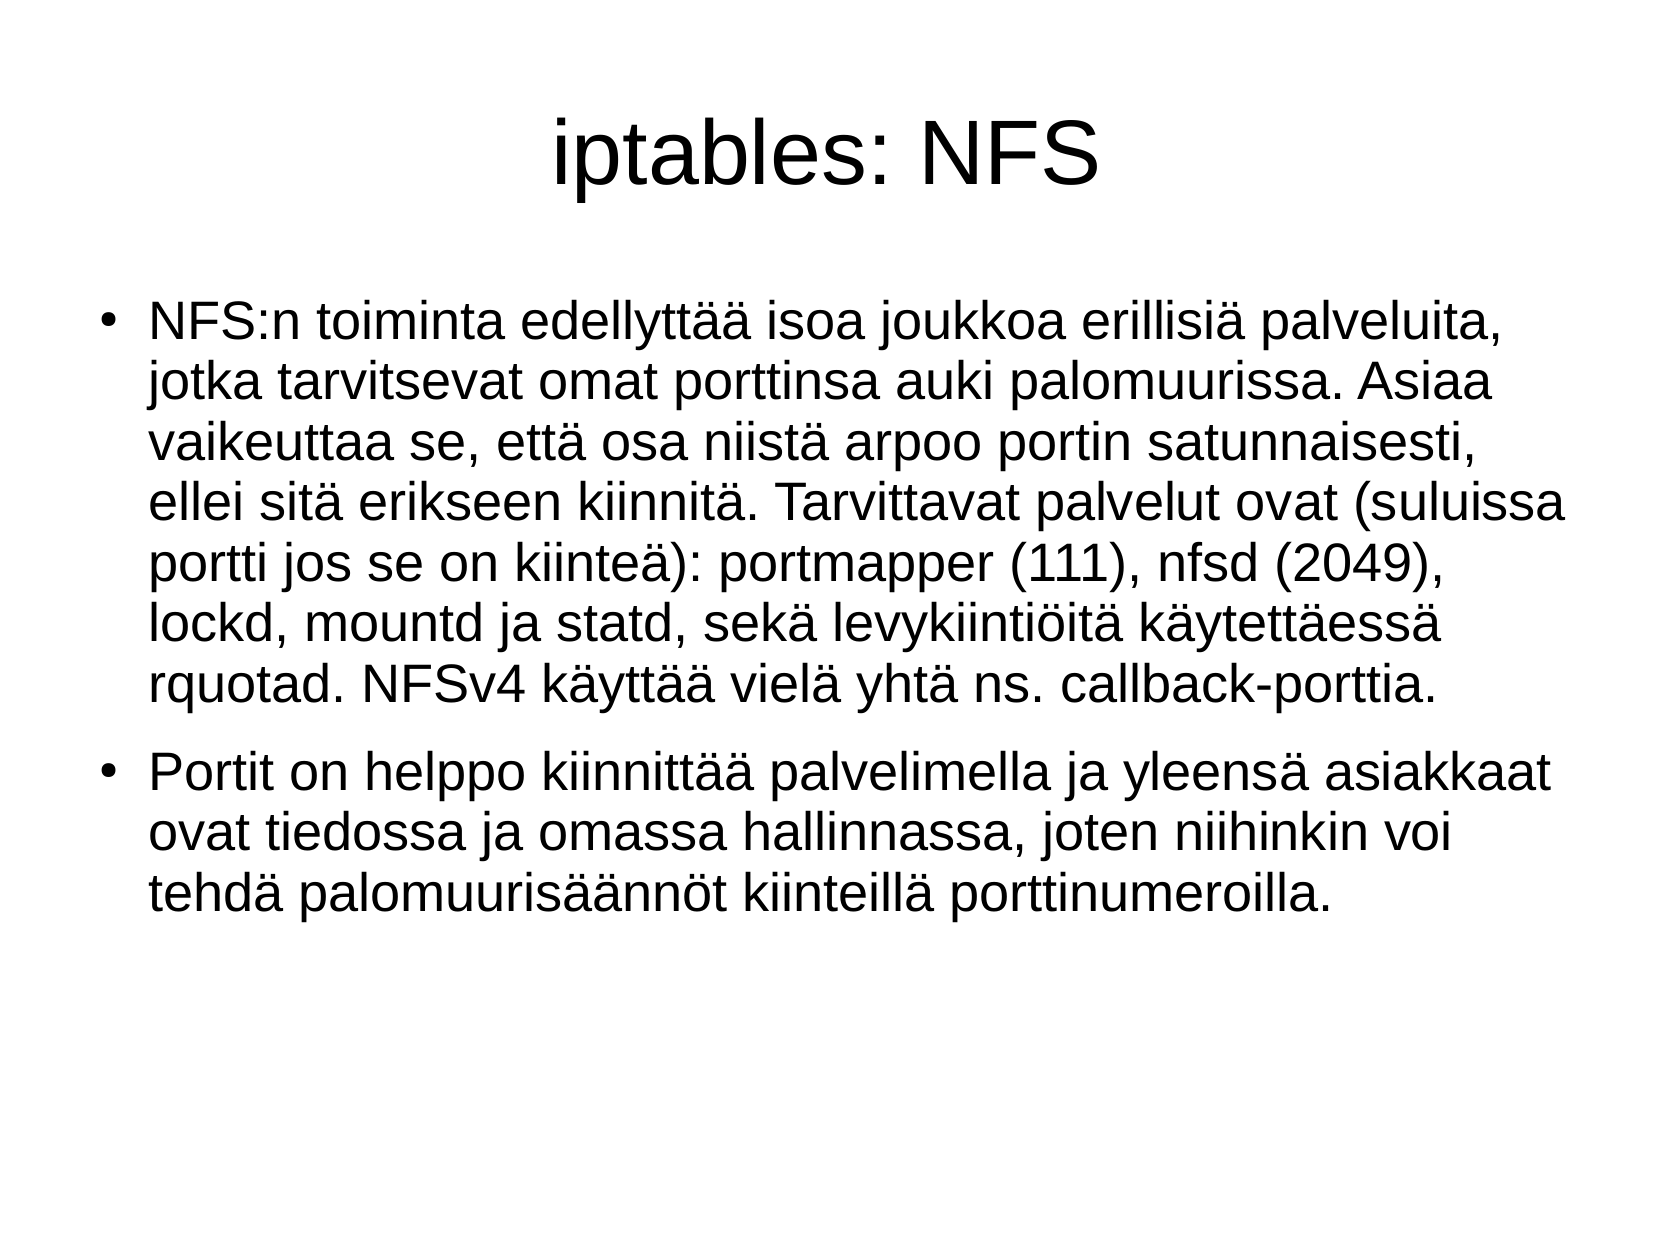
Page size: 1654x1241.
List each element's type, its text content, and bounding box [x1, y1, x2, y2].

title iptables: NFS [82, 49, 1571, 257]
list NFS:n toiminta edellyttää isoa joukkoa erillisiä palveluita, jotka tarvitsevat omat porttinsa auki palomuurissa. Asiaa vaikeuttaa se, että osa niistä arpoo portin satunnaisesti, ellei sitä erikseen kiinnitä. Tarvittavat palvelut ovat (suluissa portti jos se on kiinteä): portmapper (111), nfsd (2049), lockd, mountd ja statd, sekä levykiintiöitä käytettäessä rquotad. NFSv4 käyttää vielä yhtä ns. callback-porttia. Portit on helppo kiinnittää palvelimella ja yleensä asiakkaat ovat tiedossa ja omassa hallinnassa, joten niihinkin voi tehdä palomuurisäännöt kiinteillä porttinumeroilla. [82, 290, 1571, 1010]
